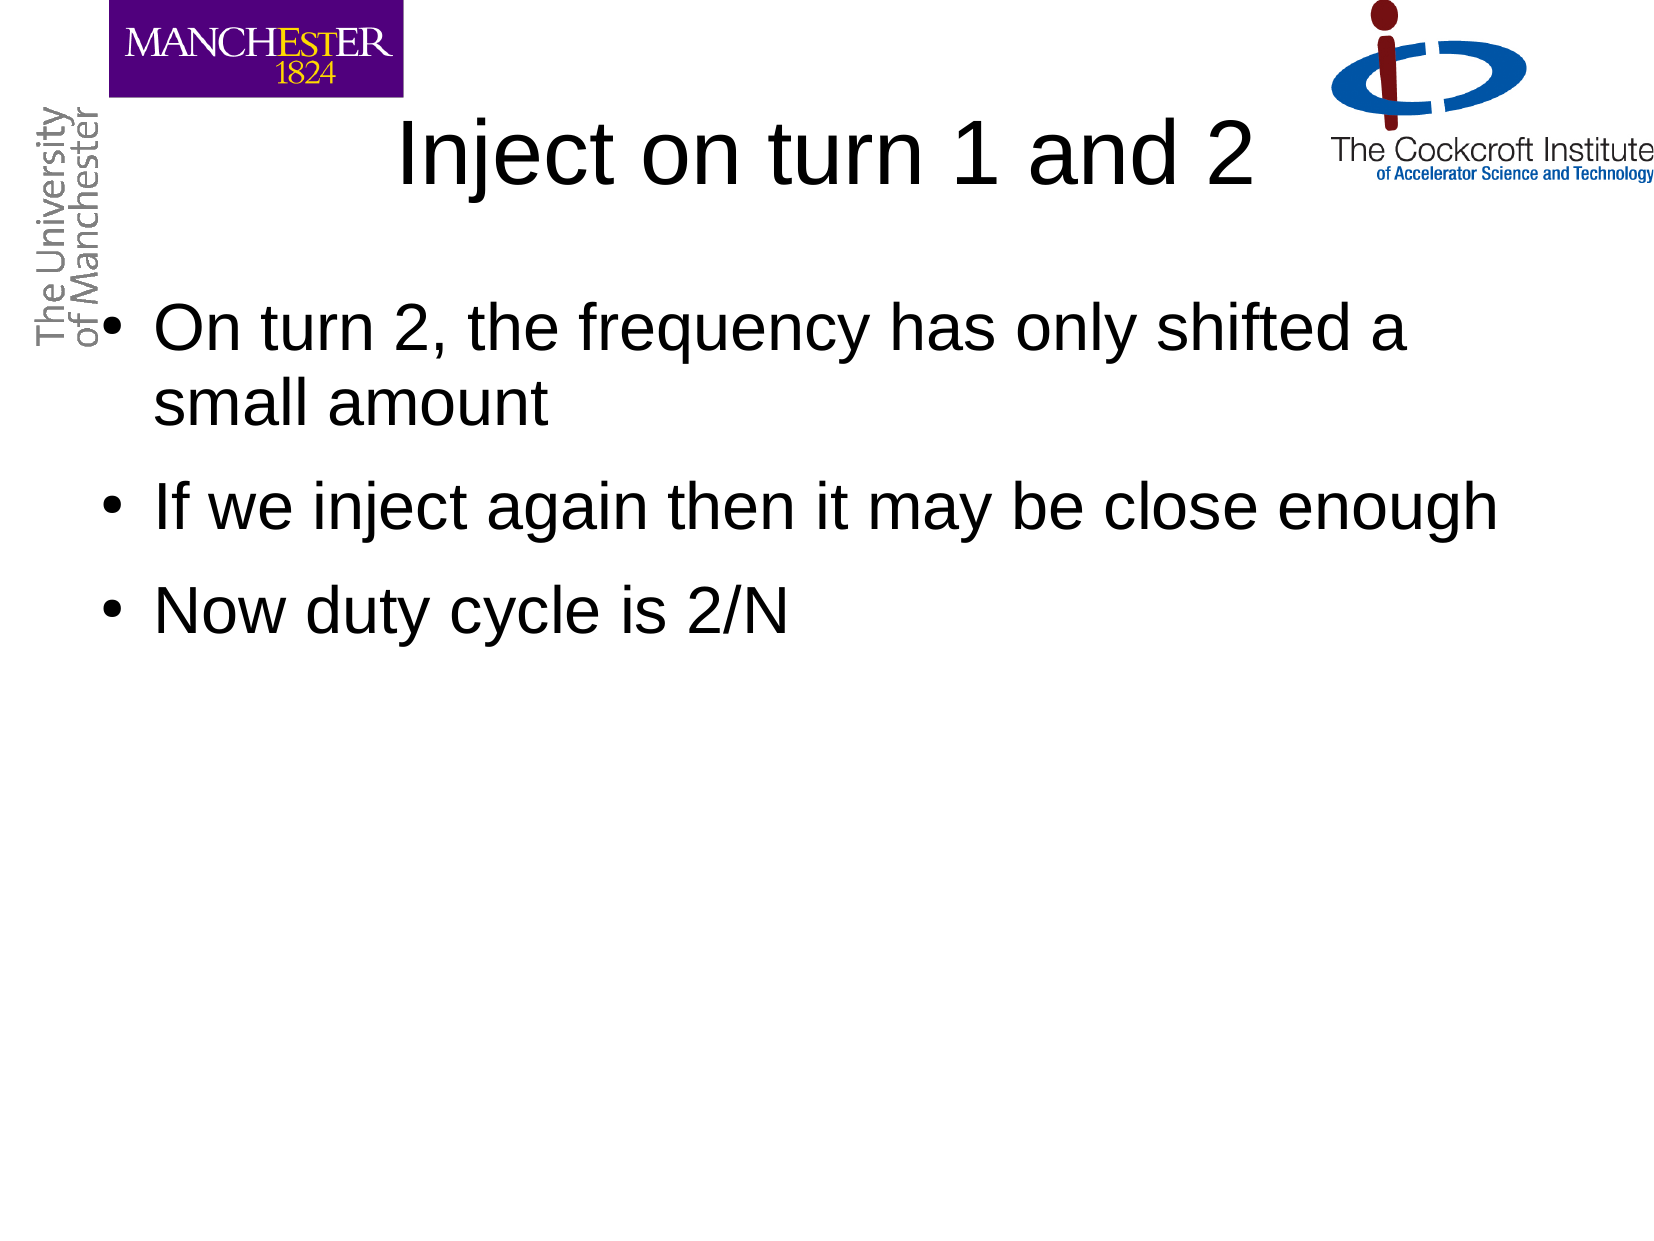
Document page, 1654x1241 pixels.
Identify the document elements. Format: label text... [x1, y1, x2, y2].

list On turn 2, the frequency has only shifted a small amount If we inject again then it may be close enough Now duty cycle is 2/N [82, 290, 1571, 1109]
picture [1331, 0, 1654, 183]
title Inject on turn 1 and 2 [82, 49, 1571, 257]
picture [0, 0, 404, 347]
